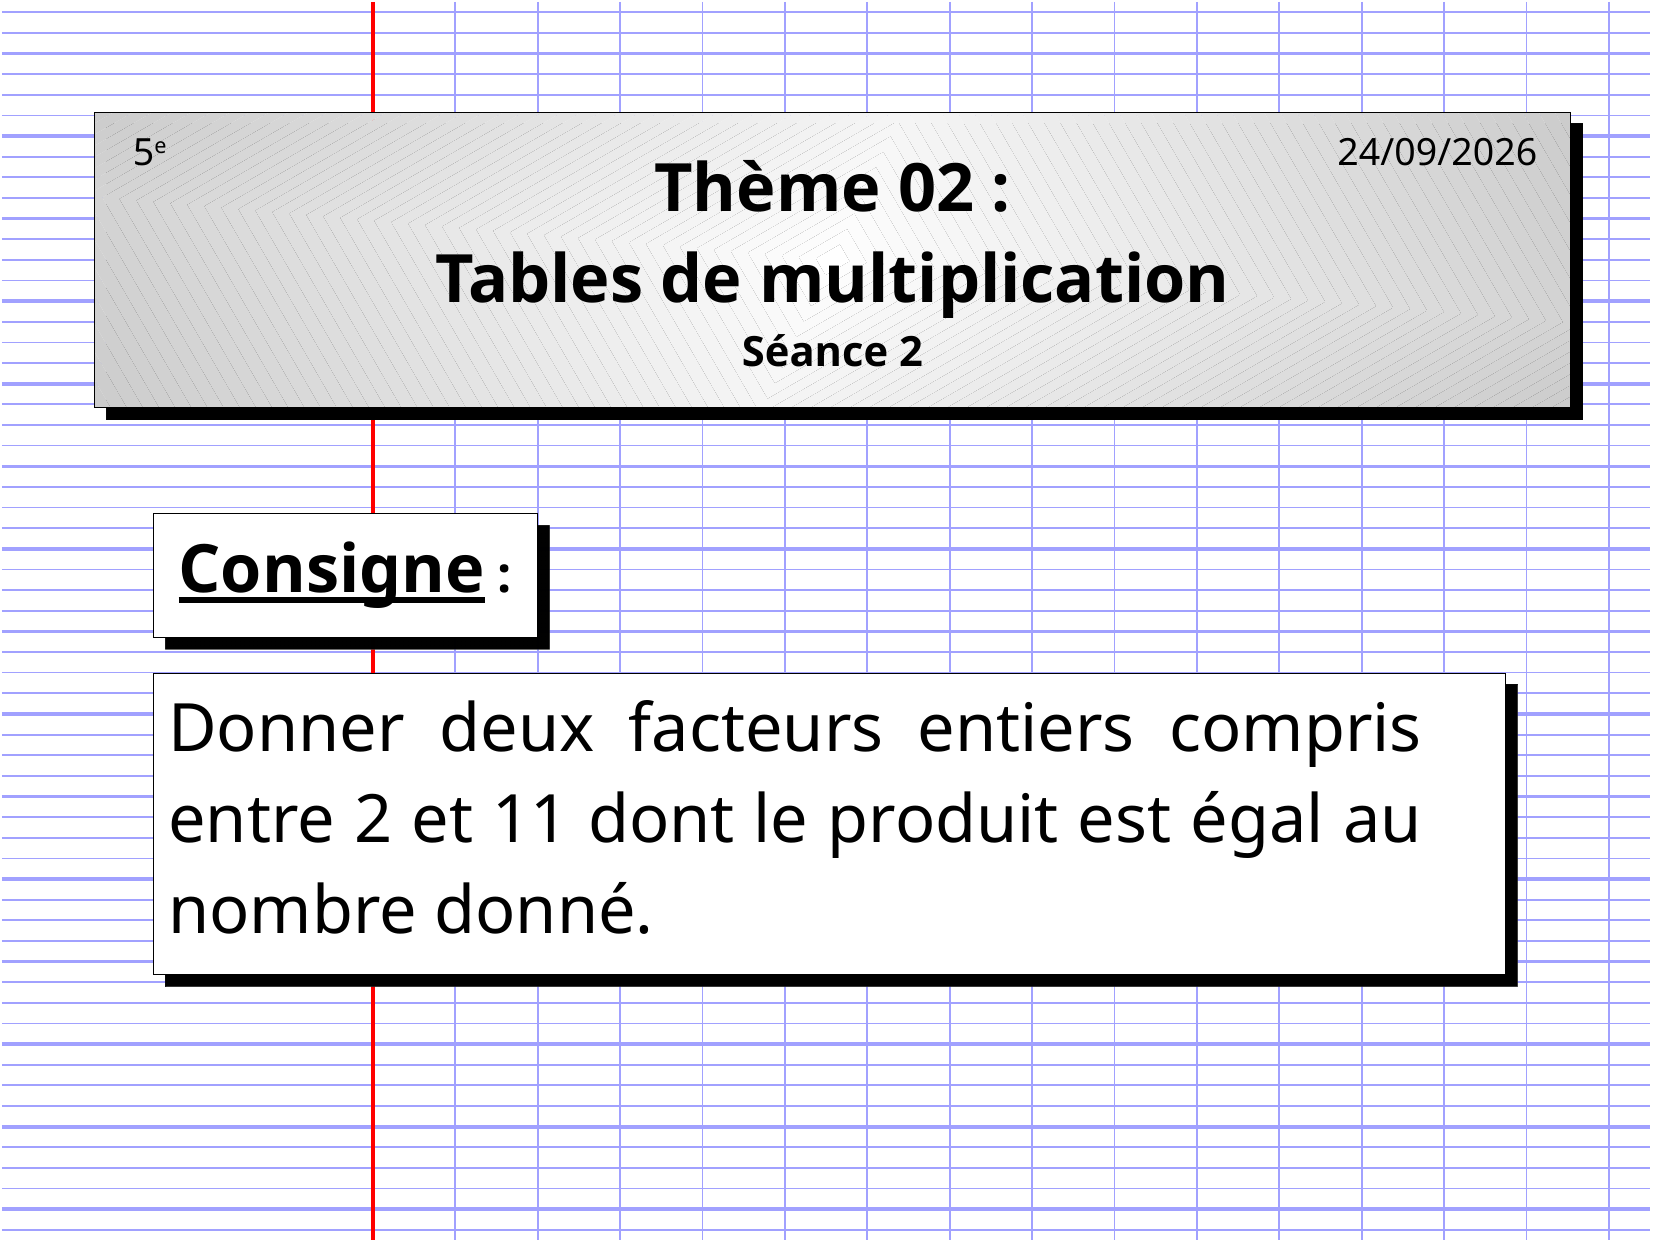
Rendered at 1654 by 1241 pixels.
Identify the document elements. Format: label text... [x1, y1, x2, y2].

text_box Thème 02 : Tables de multiplication Séance 2 [94, 112, 1571, 408]
text_box Donner deux facteurs entiers compris entre 2 et 11 dont le produit est égal au nombre donné. [153, 673, 1506, 975]
text_box 5e [118, 118, 207, 186]
picture [0, 0, 1654, 1241]
text_box 29/09/2012 [1322, 118, 1560, 186]
text_box Consigne : [153, 513, 538, 638]
